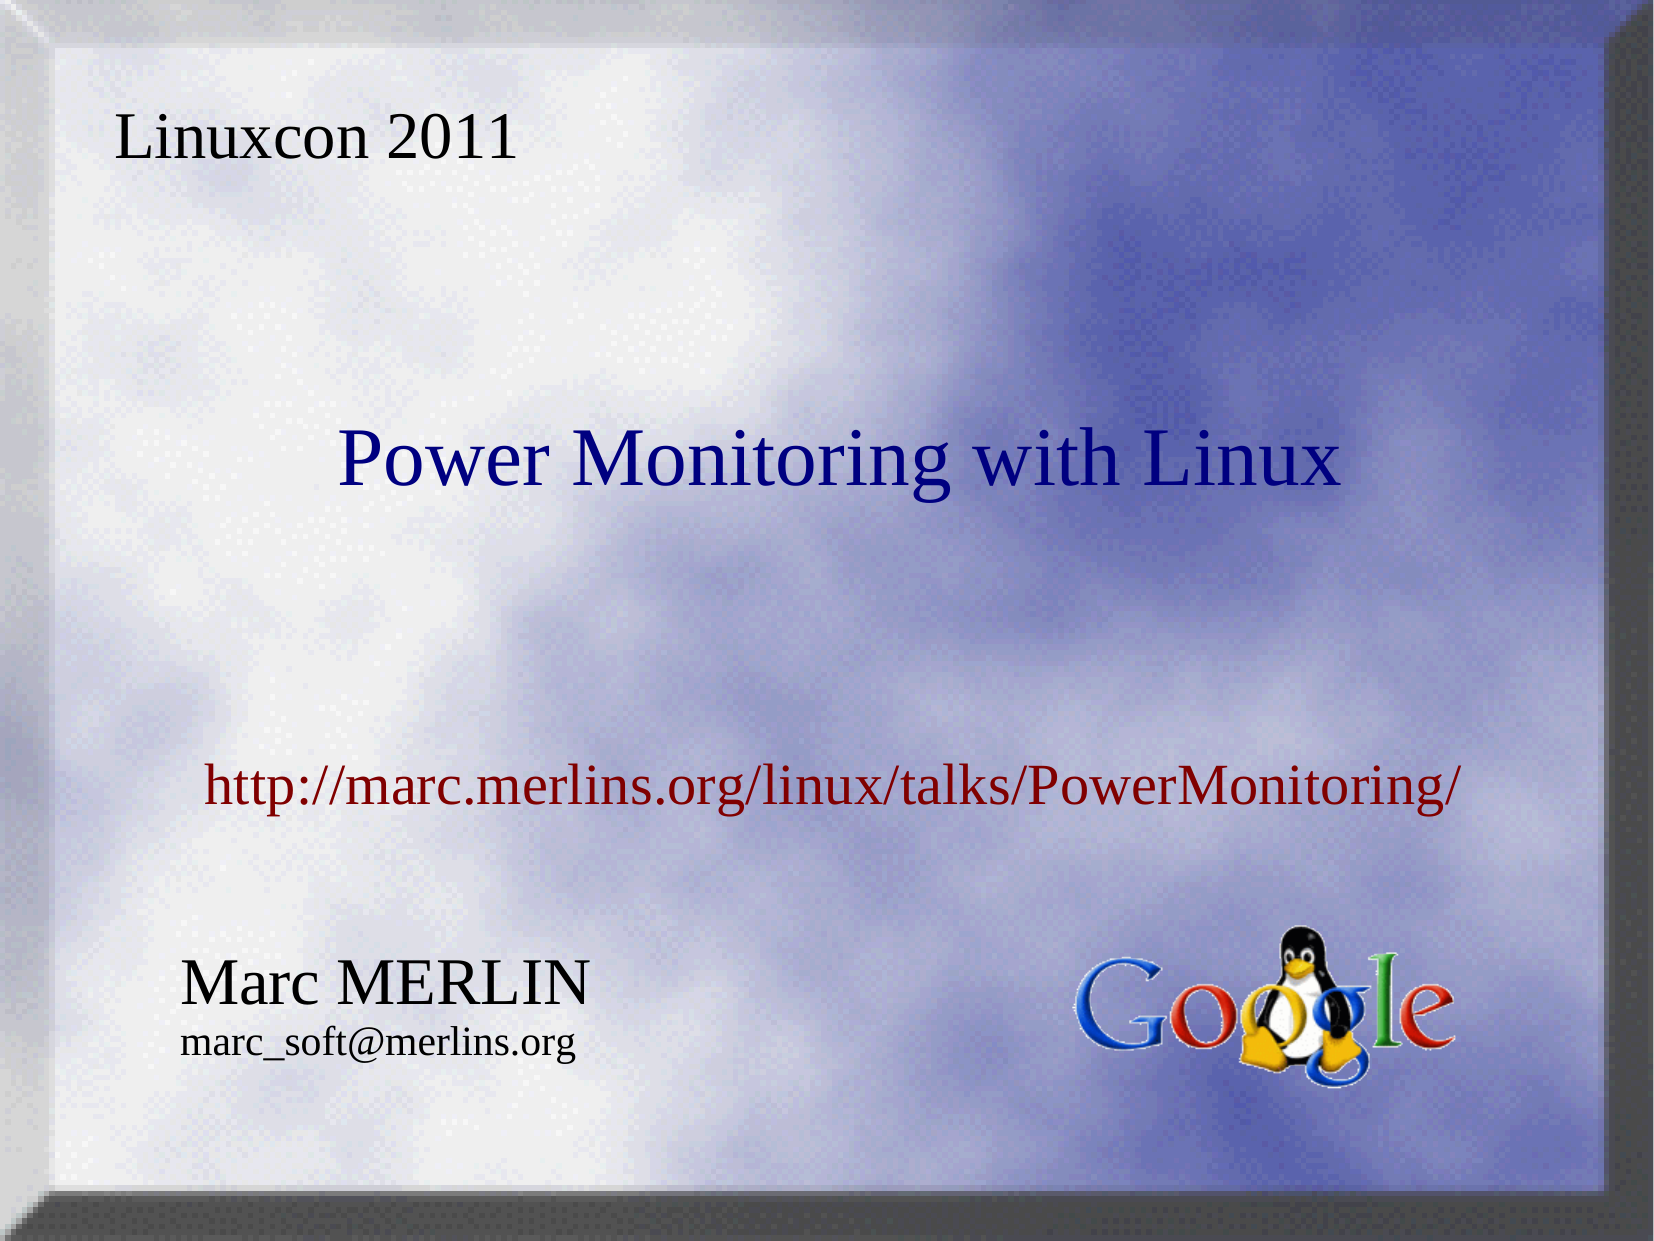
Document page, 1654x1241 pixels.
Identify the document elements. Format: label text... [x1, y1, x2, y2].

subtitle Marc MERLIN marc_soft@merlins.org [180, 944, 633, 1080]
picture [0, 0, 1654, 1241]
title http://marc.merlins.org/linux/talks/PowerMonitoring/ [125, 727, 1543, 842]
title Power Monitoring with Linux [105, 313, 1576, 601]
text_box Linuxcon 2011 [114, 99, 672, 189]
